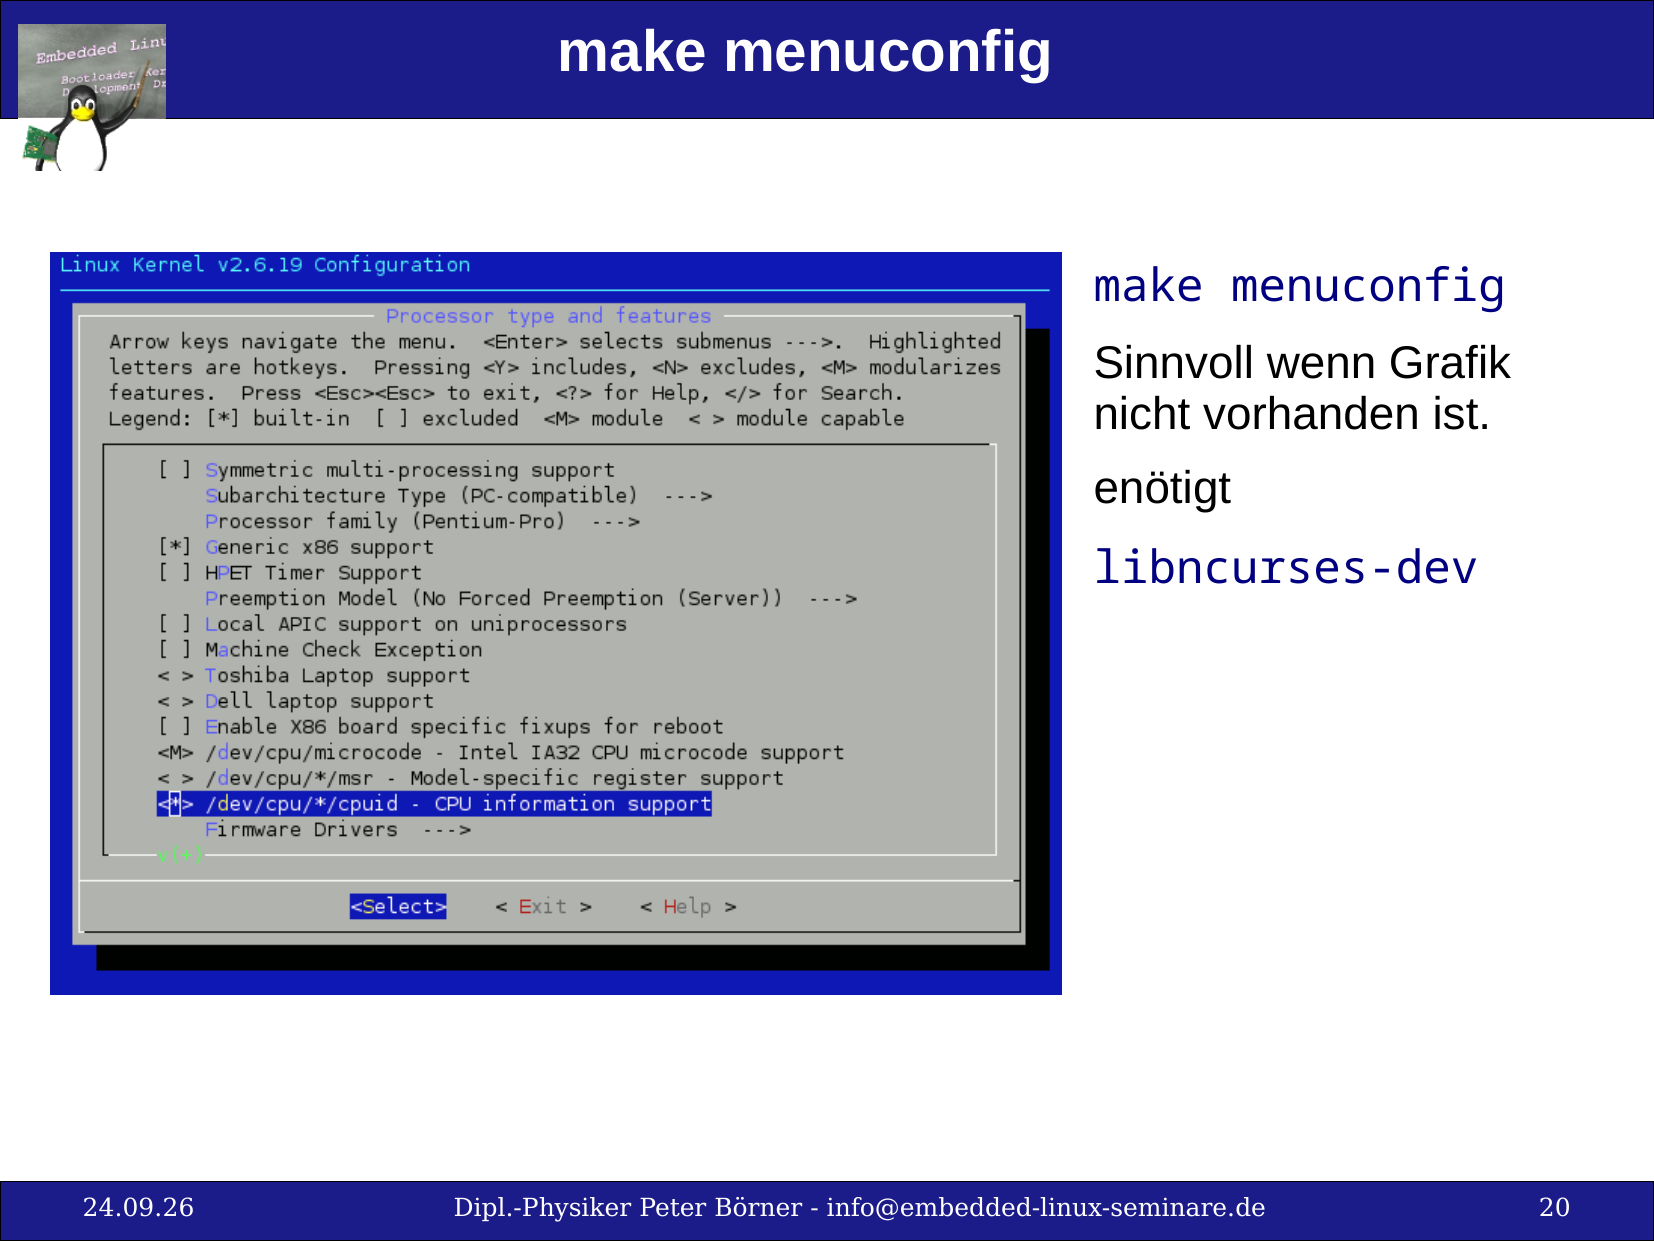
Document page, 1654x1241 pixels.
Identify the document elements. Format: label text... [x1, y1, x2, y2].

list make menuconfig Sinnvoll wenn Grafik nicht vorhanden ist. enötigt libncurses-dev [1075, 252, 1607, 990]
picture [18, 24, 166, 171]
title make menuconfig [60, 0, 1551, 103]
picture [50, 252, 1062, 995]
